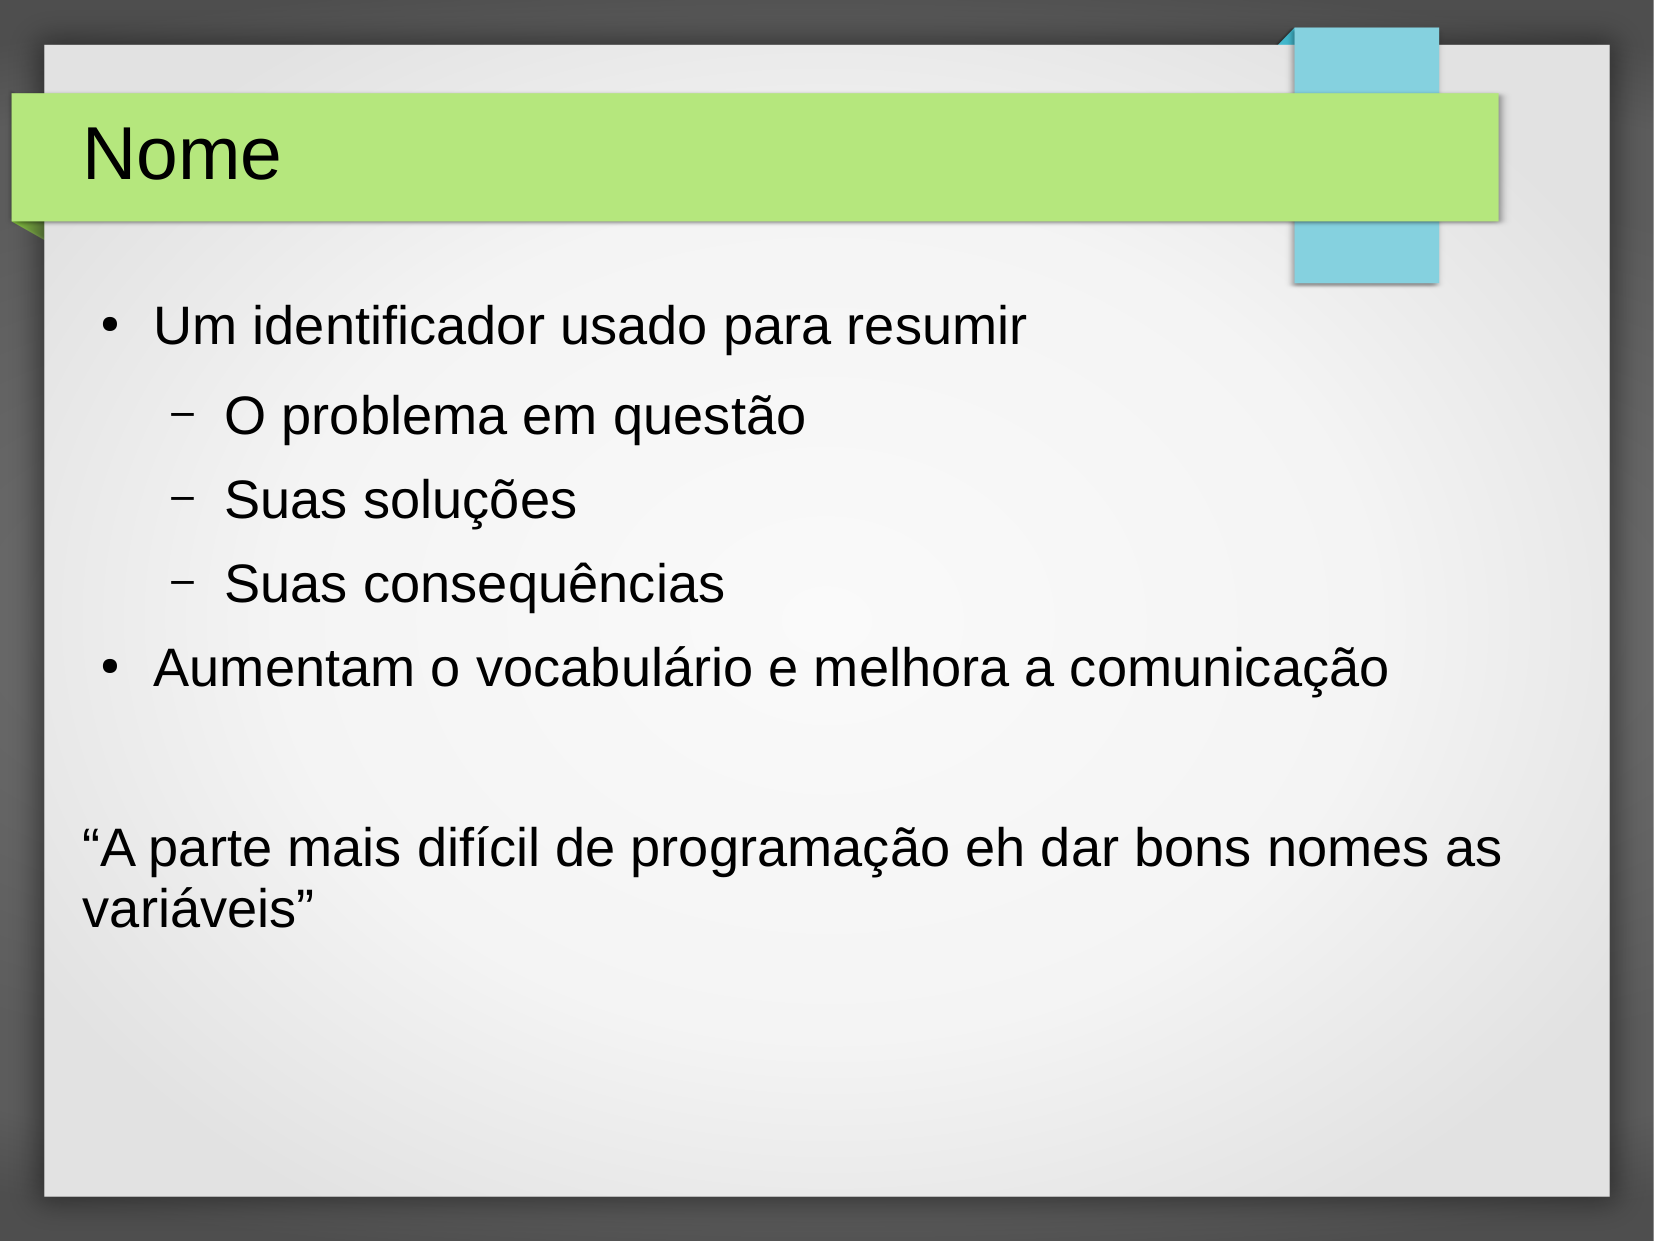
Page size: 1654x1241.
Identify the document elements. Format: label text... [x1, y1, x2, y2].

list Um identificador usado para resumir O problema em questão Suas soluções Suas consequências Aumentam o vocabulário e melhora a comunicação “A parte mais difícil de programação eh dar bons nomes as variáveis” [82, 295, 1571, 1015]
title Nome [82, 94, 1264, 213]
picture [0, 0, 1654, 1241]
